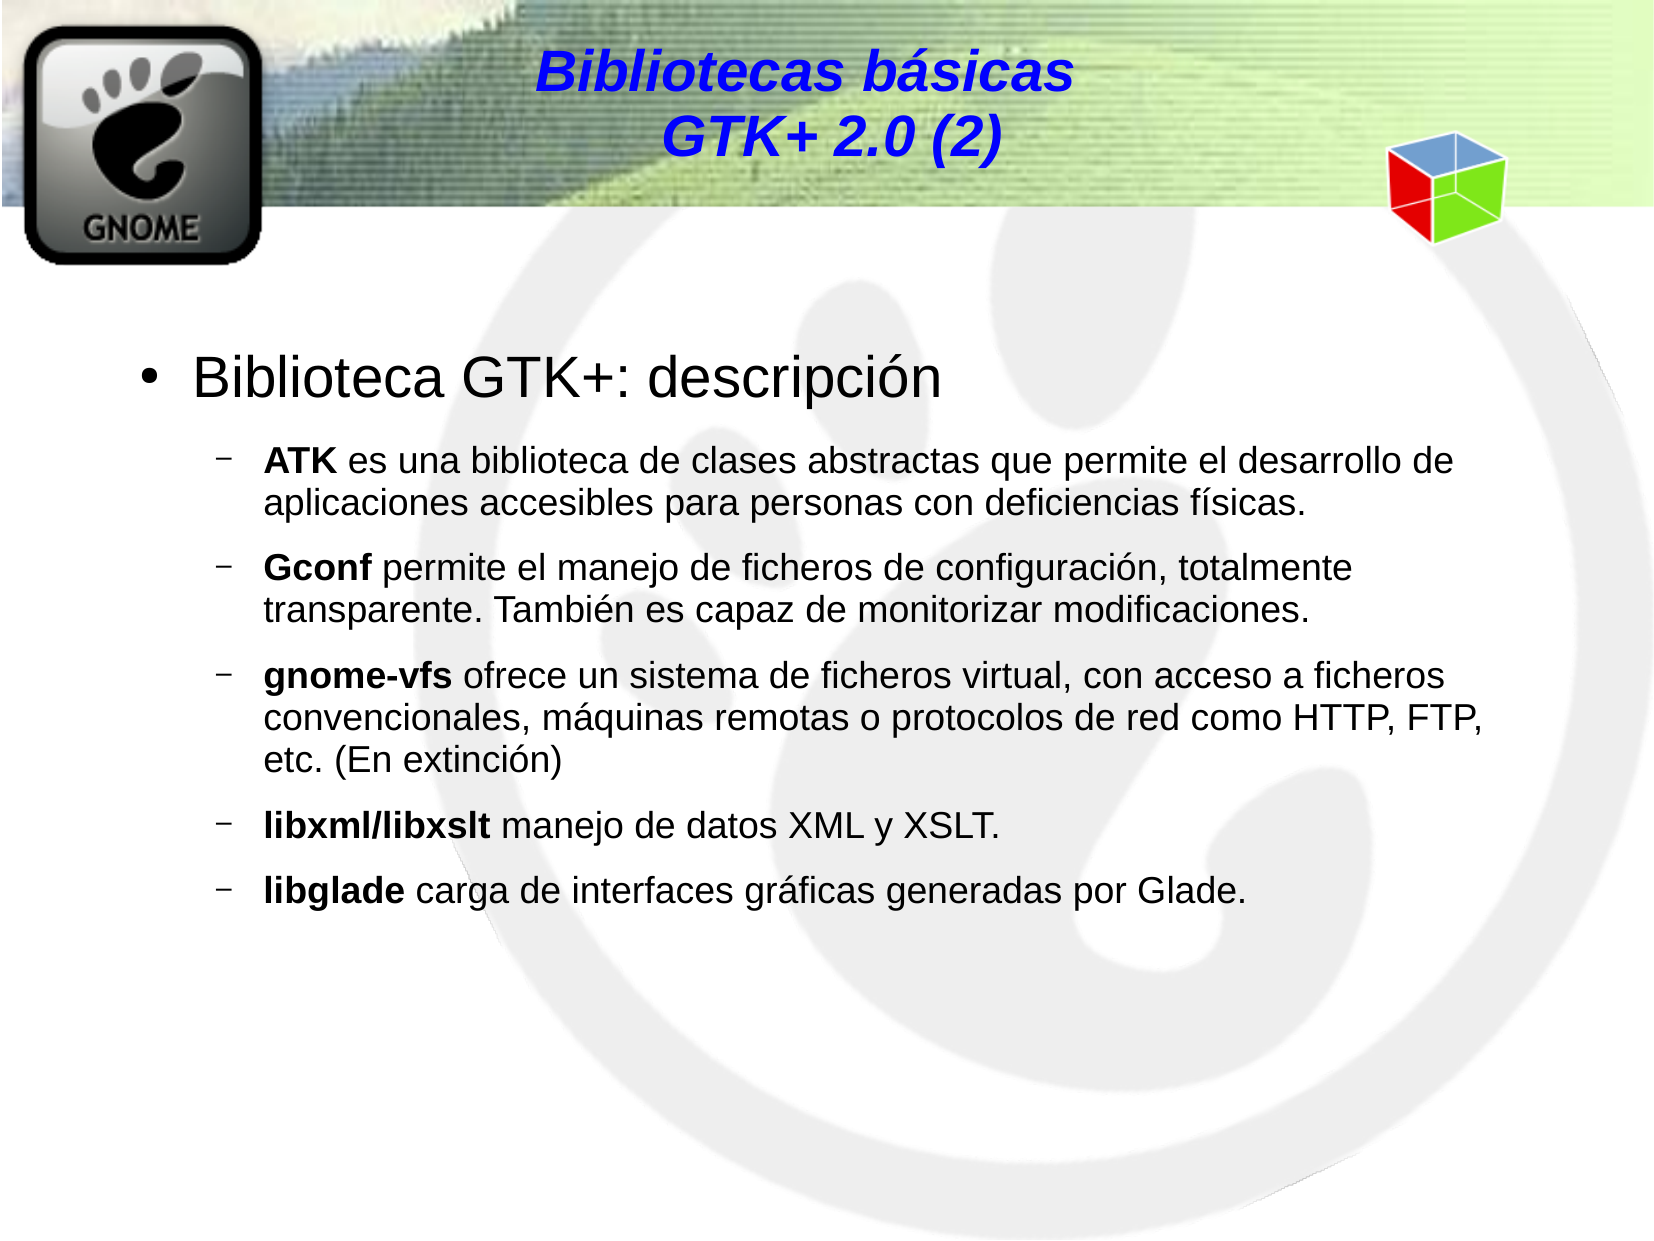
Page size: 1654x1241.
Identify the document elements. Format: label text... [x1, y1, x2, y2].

picture [2, 0, 1654, 1240]
title Bibliotecas básicas GTK+ 2.0 (2) [236, 0, 1359, 208]
list Biblioteca GTK+: descripción ATK es una biblioteca de clases abstractas que permite el desarrollo de aplicaciones accesibles para personas con deficiencias físicas. Gconf permite el manejo de ficheros de configuración, totalmente transparente. También es capaz de monitorizar modificaciones. gnome-vfs ofrece un sistema de ficheros virtual, con acceso a ficheros convencionales, máquinas remotas o protocolos de red como HTTP, FTP, etc. (En extinción) libxml/libxslt manejo de datos XML y XSLT. libglade carga de interfaces gráficas generadas por Glade. [121, 344, 1534, 1127]
